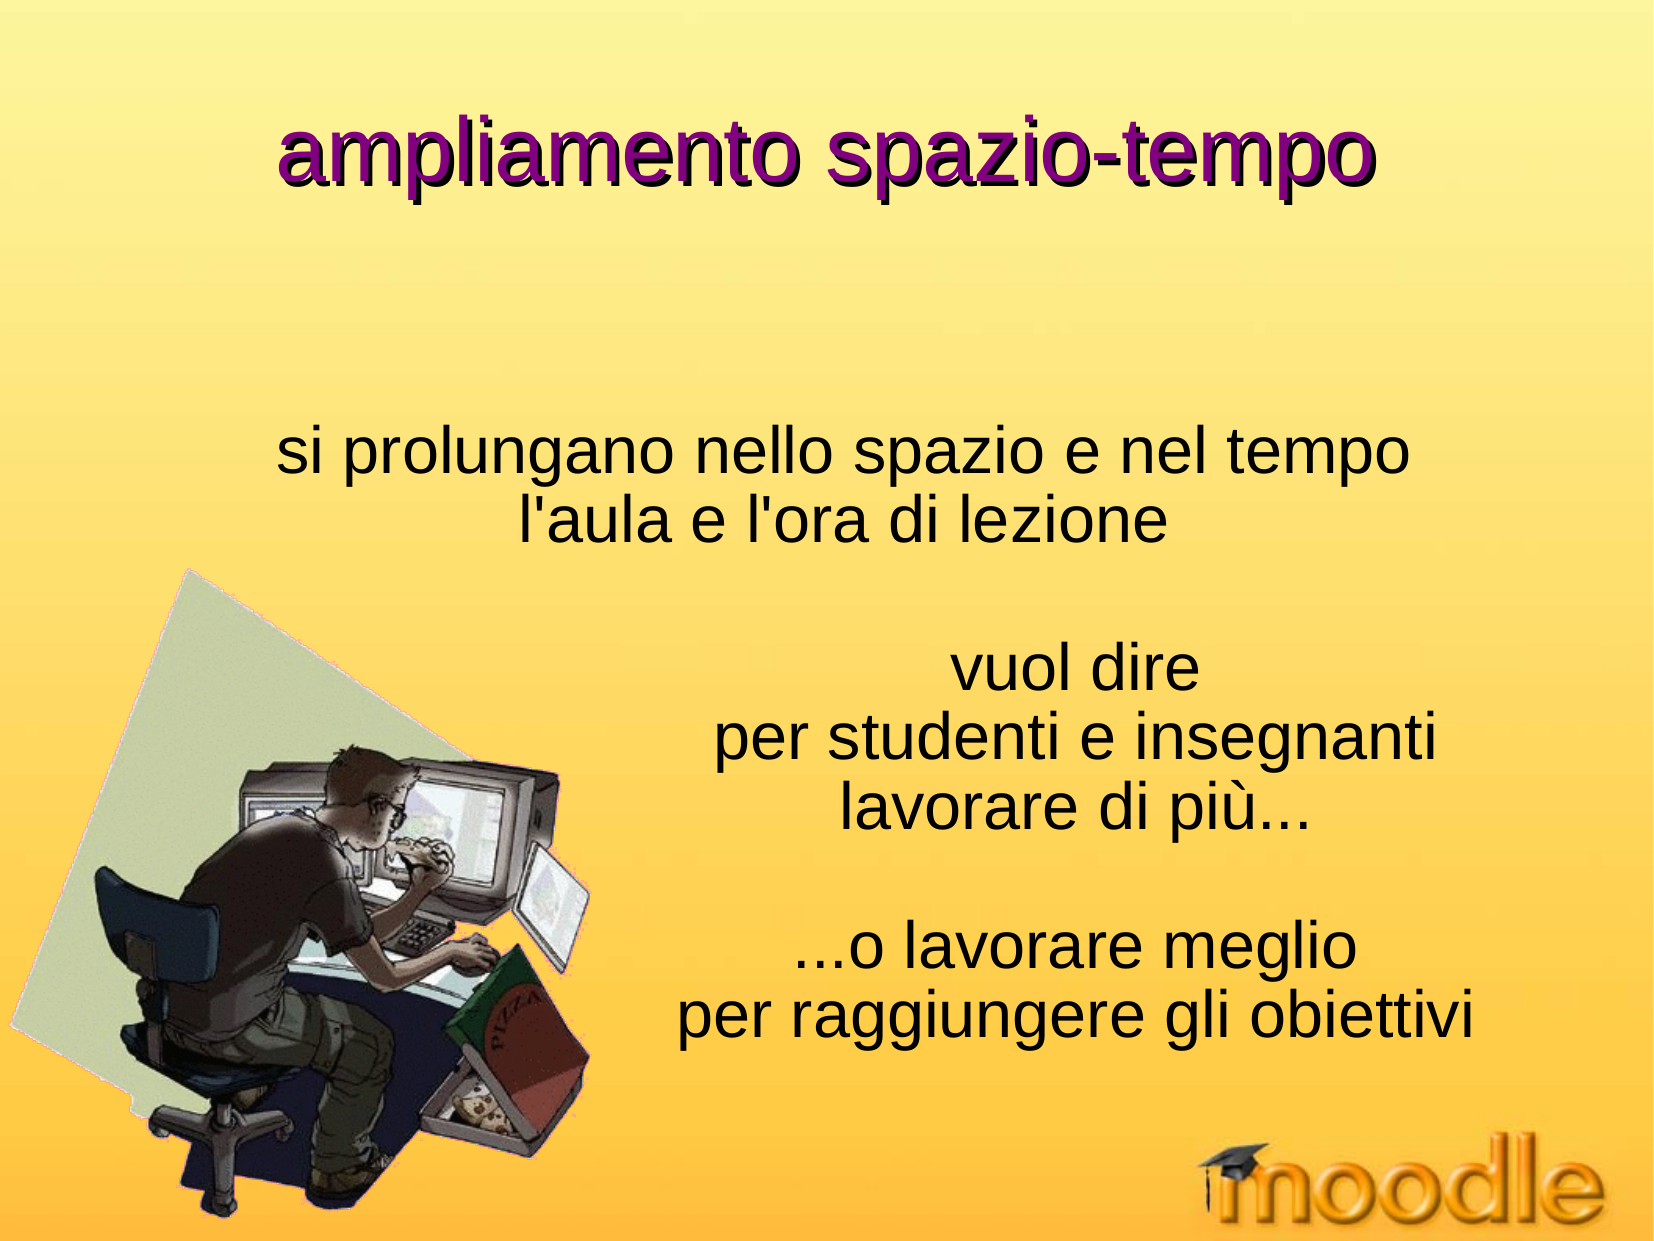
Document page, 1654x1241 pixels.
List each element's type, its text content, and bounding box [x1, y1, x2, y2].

text_box vuol dire per studenti e insegnanti lavorare di più... ...o lavorare meglio per raggiungere gli obiettivi [649, 627, 1503, 1060]
title ampliamento spazio-tempo [82, 101, 1571, 205]
picture [0, 0, 1654, 1241]
subtitle si prolungano nello spazio e nel tempo l'aula e l'ora di lezione [82, 335, 1571, 634]
